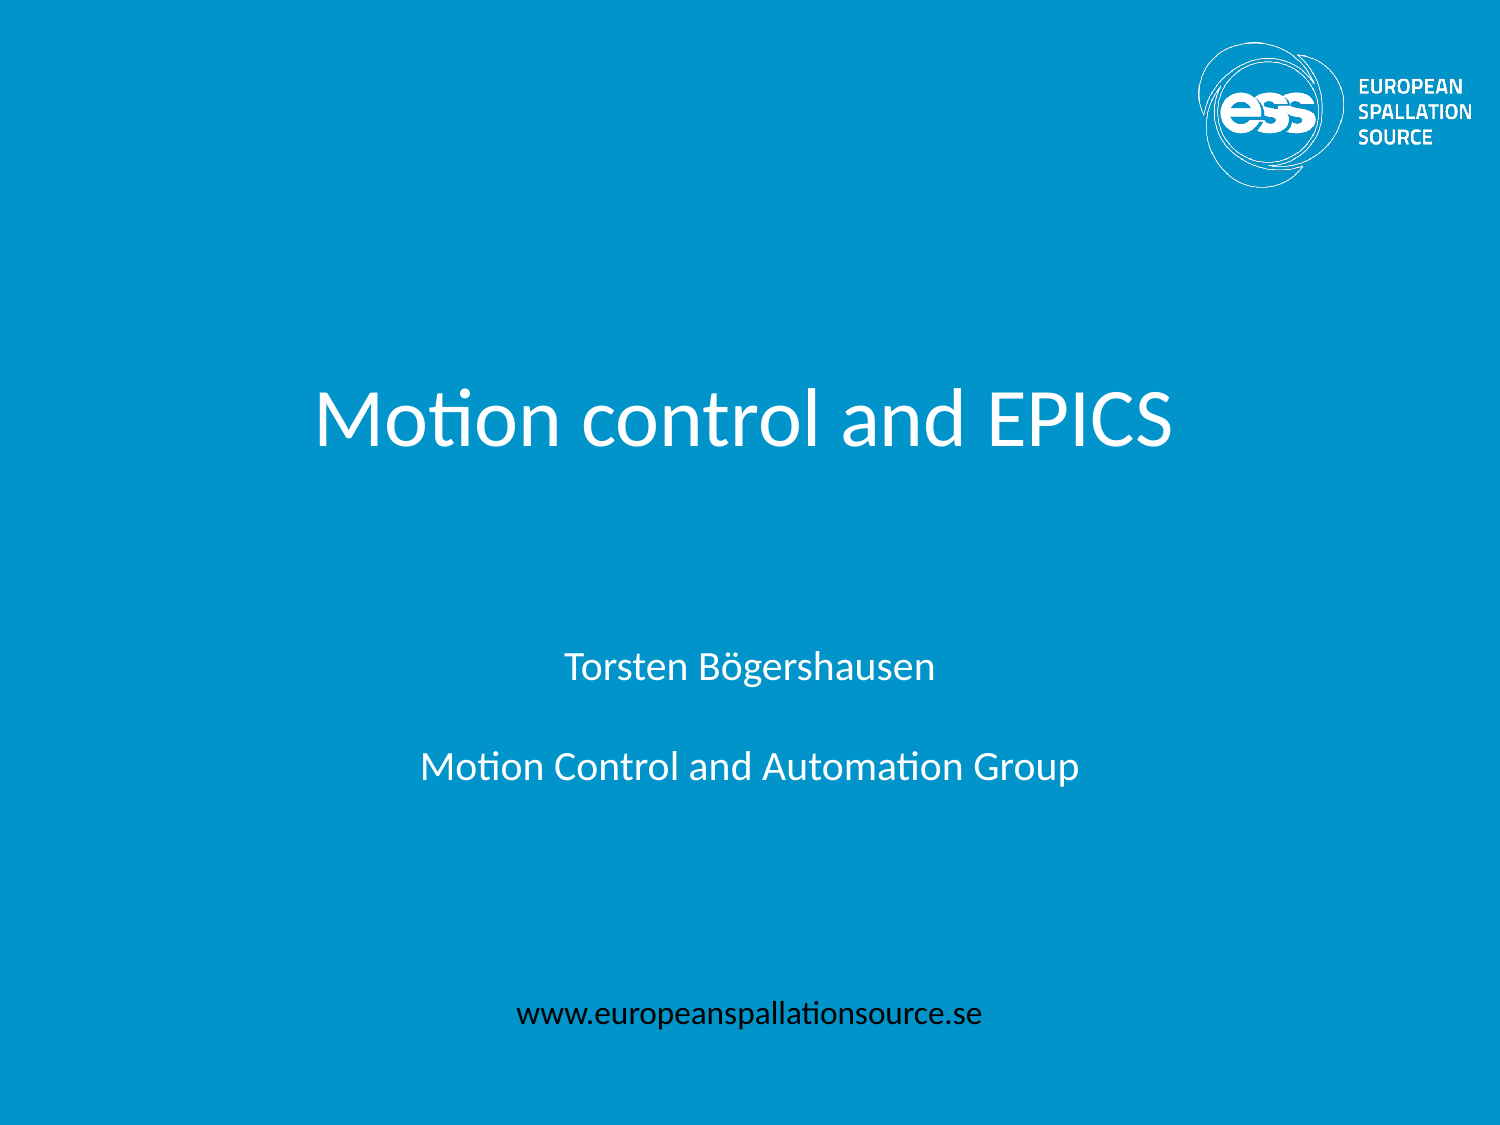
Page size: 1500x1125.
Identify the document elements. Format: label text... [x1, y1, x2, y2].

picture [1417, 105, 1427, 118]
picture [1399, 130, 1408, 144]
picture [1371, 130, 1381, 144]
text_box www.europeanspallationsource.se [374, 975, 1125, 1039]
picture [1371, 105, 1380, 118]
picture [1360, 130, 1367, 144]
picture [1446, 105, 1457, 119]
picture [1385, 130, 1395, 144]
picture [1424, 130, 1432, 144]
subtitle Torsten Bögershausen Motion Control and Automation Group [225, 631, 1275, 920]
picture [1413, 79, 1422, 93]
picture [1402, 79, 1409, 91]
picture [1360, 105, 1367, 111]
picture [1437, 79, 1447, 93]
picture [1455, 79, 1461, 93]
picture [1398, 80, 1406, 93]
picture [1221, 93, 1315, 133]
picture [1360, 112, 1367, 119]
picture [1383, 105, 1393, 118]
picture [1466, 105, 1470, 118]
picture [1407, 105, 1414, 118]
picture [1386, 79, 1395, 93]
picture [1411, 130, 1420, 144]
title Motion control and EPICS [106, 355, 1382, 597]
picture [1429, 105, 1438, 118]
picture [1426, 79, 1434, 93]
picture [1396, 105, 1403, 118]
picture [1360, 79, 1368, 93]
picture [1461, 105, 1465, 118]
picture [1372, 79, 1381, 93]
picture [1450, 79, 1455, 93]
